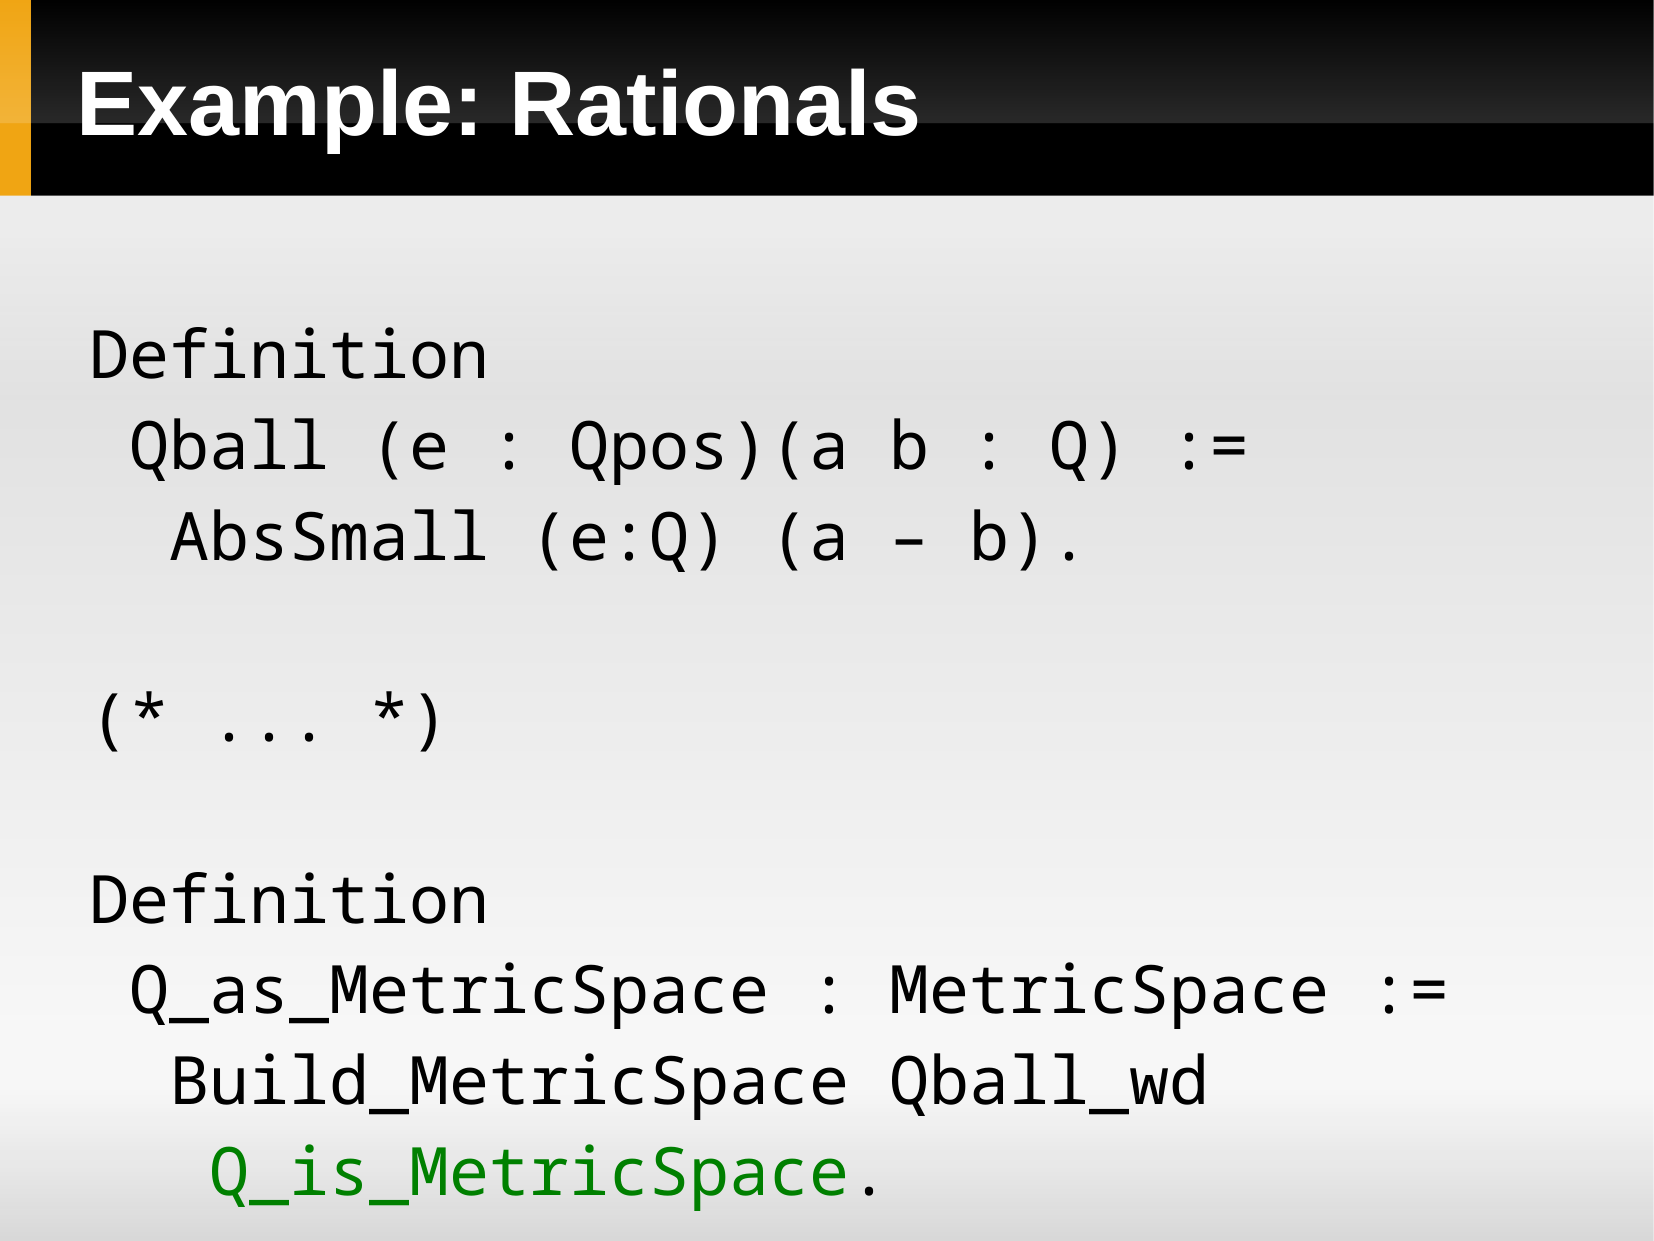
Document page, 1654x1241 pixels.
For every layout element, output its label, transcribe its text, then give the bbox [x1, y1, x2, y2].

text_box Definition Qball (e : Qpos)(a b : Q) := AbsSmall (e:Q) (a – b). (* ... *) Definition Q_as_MetricSpace : MetricSpace := Build_MetricSpace Qball_wd Q_is_MetricSpace. [75, 300, 1538, 1143]
title Example: Rationals [76, 7, 1565, 200]
picture [0, 0, 1654, 1241]
